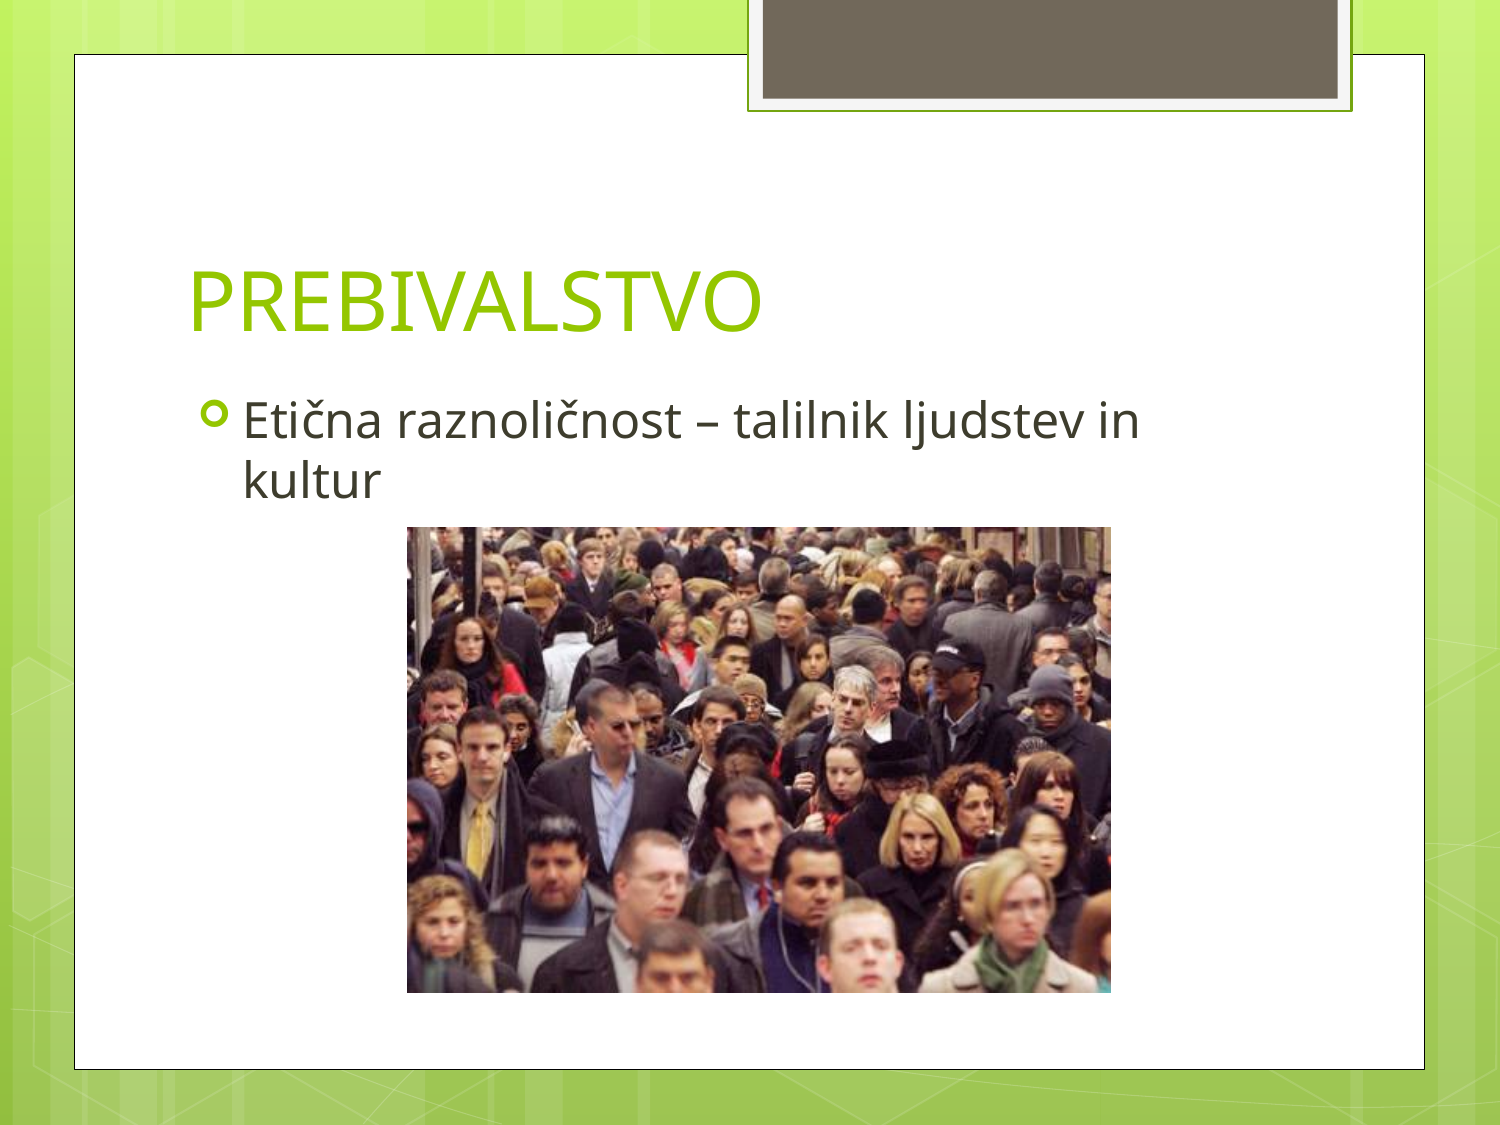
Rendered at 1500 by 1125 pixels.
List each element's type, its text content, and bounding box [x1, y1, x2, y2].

picture [407, 527, 1111, 993]
title PREBIVALSTVO [171, 168, 1324, 356]
list Etična raznoličnost – talilnik ljudstev in kultur [171, 381, 1283, 957]
